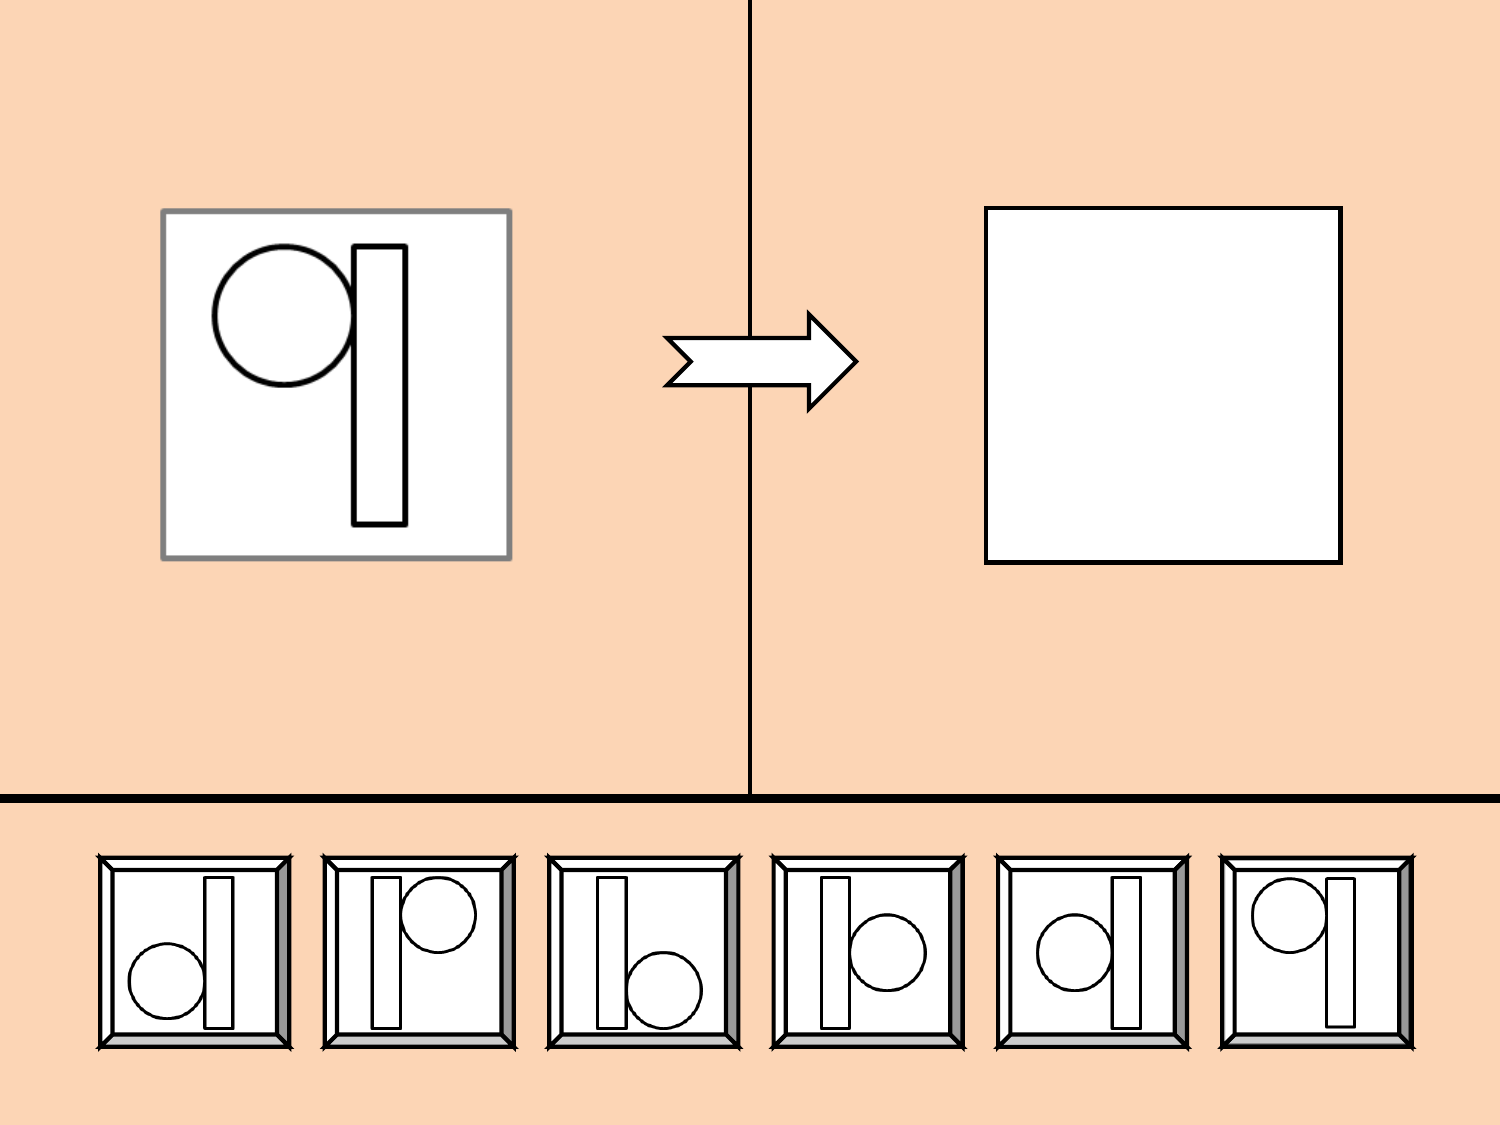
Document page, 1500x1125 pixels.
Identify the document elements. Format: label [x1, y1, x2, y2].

text_box [775, 857, 963, 1047]
text_box [326, 857, 514, 1047]
text_box [1000, 857, 1188, 1047]
text_box [667, 314, 857, 409]
text_box [1224, 857, 1412, 1047]
text_box [551, 857, 739, 1047]
picture [159, 207, 514, 563]
text_box [102, 857, 290, 1047]
text_box [986, 208, 1341, 563]
